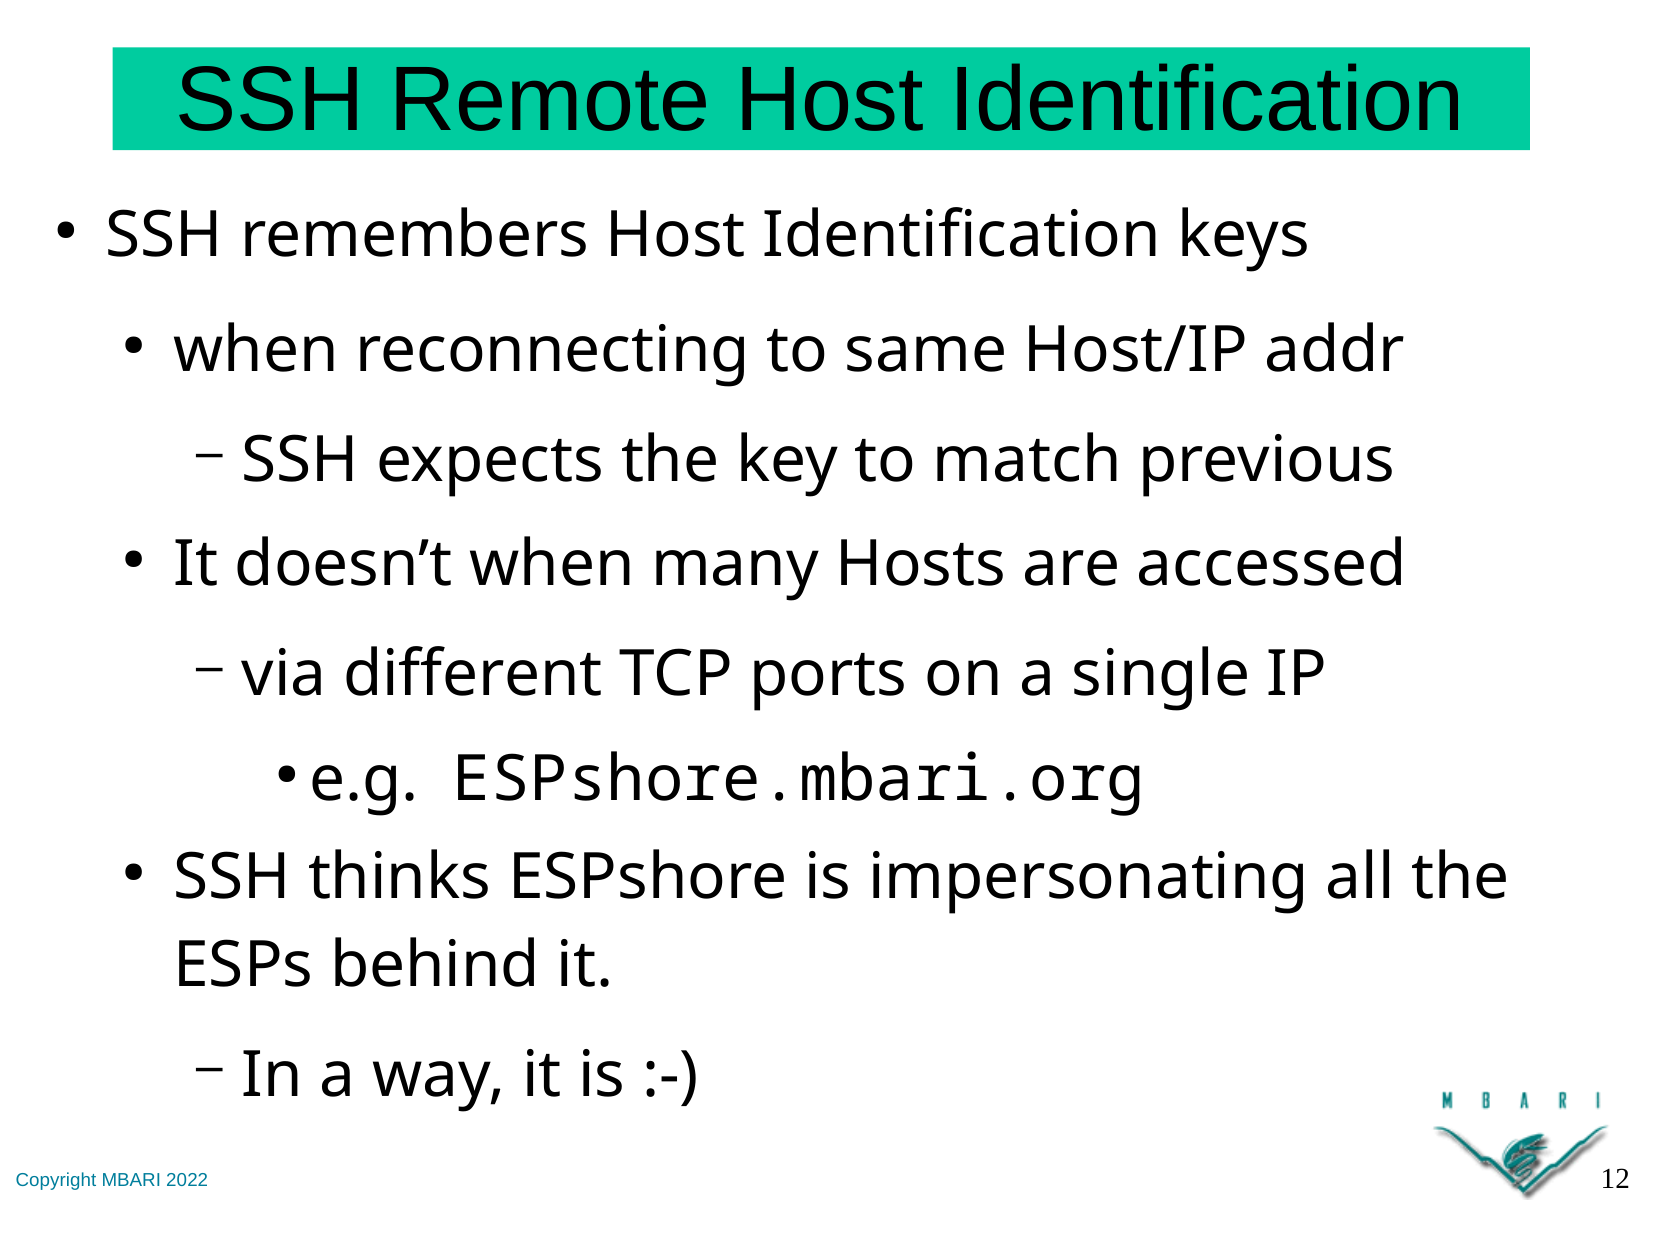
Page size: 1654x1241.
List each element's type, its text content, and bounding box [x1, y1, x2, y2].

picture [1426, 1126, 1613, 1200]
list SSH remembers Host Identification keys when reconnecting to same Host/IP addr SSH expects the key to match previous It doesn’t when many Hosts are accessed via different TCP ports on a single IP e.g. ESPshore.mbari.org SSH thinks ESPshore is impersonating all the ESPs behind it. In a way, it is :-) [37, 187, 1613, 1126]
title SSH Remote Host Identification [112, 47, 1530, 151]
